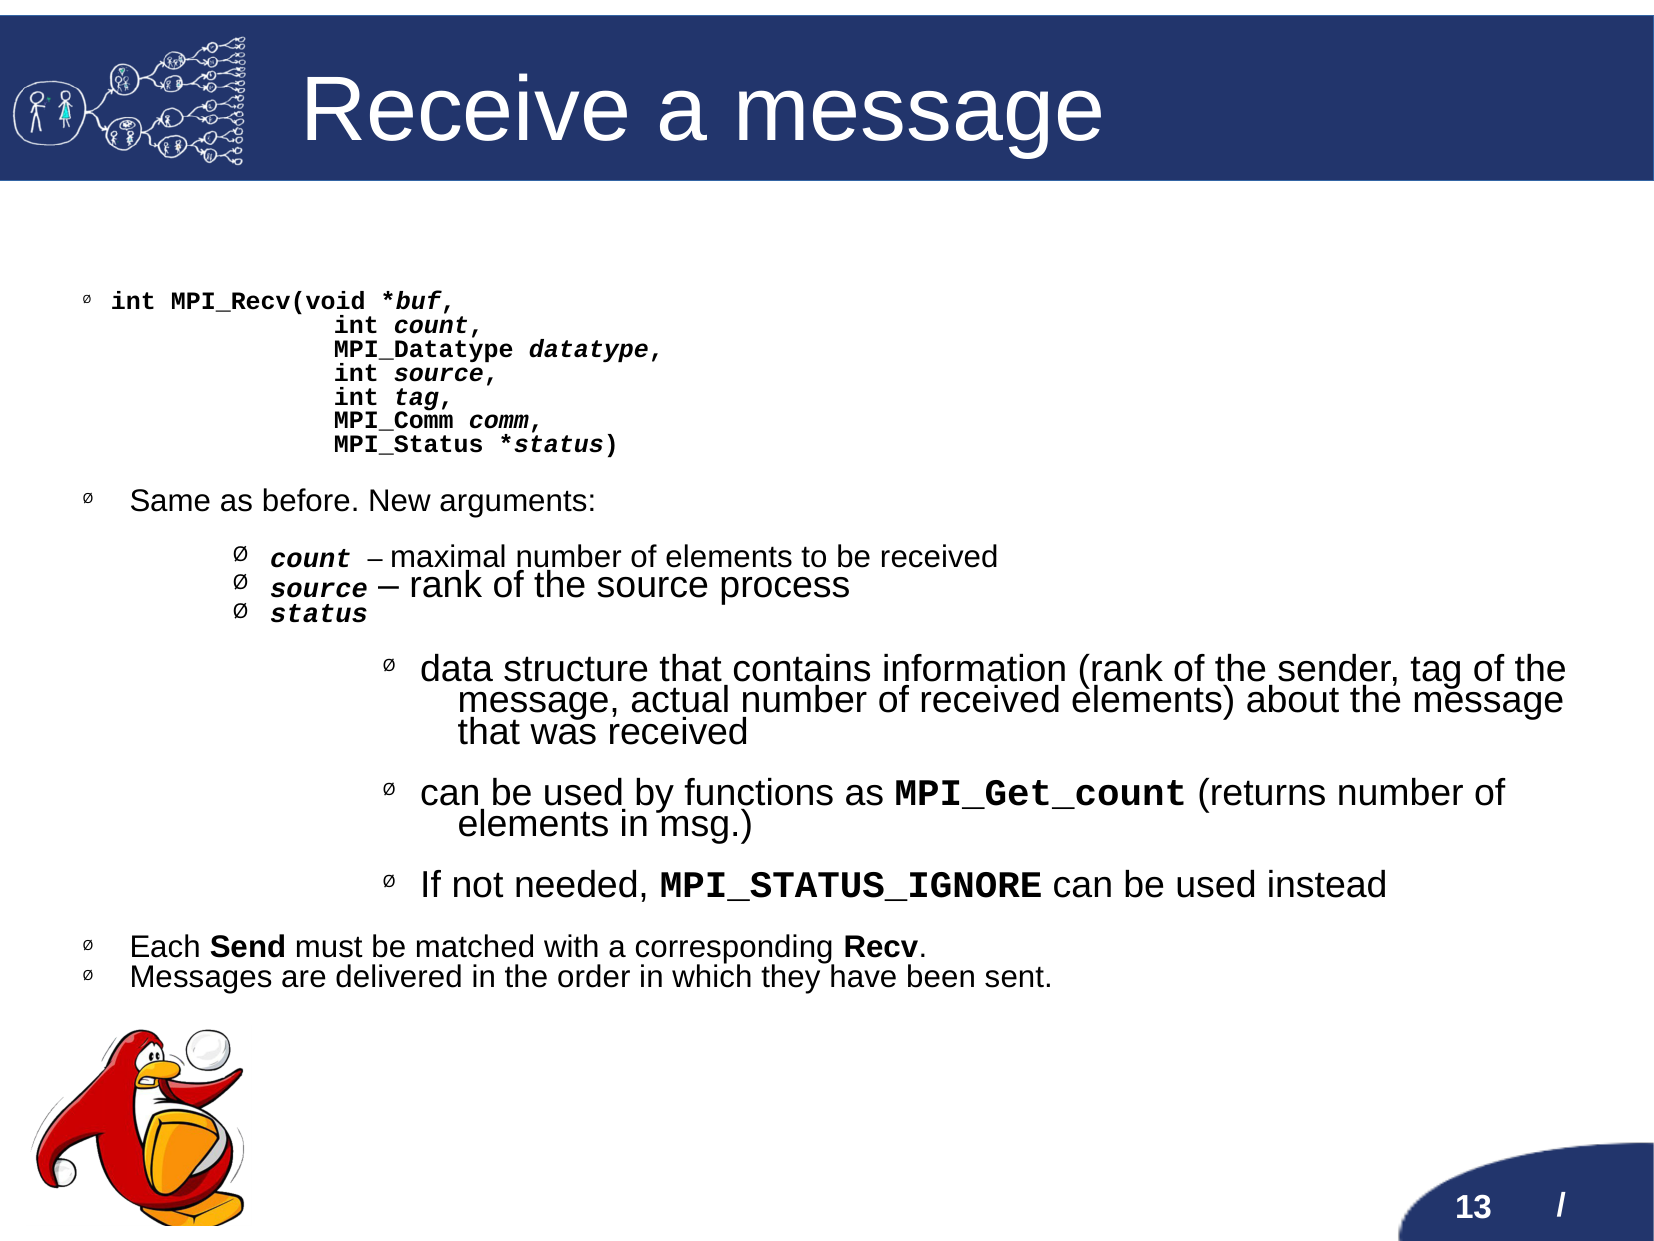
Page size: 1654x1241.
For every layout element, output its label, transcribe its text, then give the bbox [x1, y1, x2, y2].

list int MPI_Recv(void *buf, int count, MPI_Datatype datatype, int source, int tag, MPI_Comm comm, MPI_Status *status) Same as before. New arguments: count – maximal number of elements to be received source – rank of the source process status data structure that contains information (rank of the sender, tag of the message, actual number of received elements) about the message that was received can be used by functions as MPI_Get_count (returns number of elements in msg.) If not needed, MPI_STATUS_IGNORE can be used instead Each Send must be matched with a corresponding Recv. Messages are delivered in the order in which they have been sent. [82, 290, 1571, 1010]
text_box [1455, 1185, 1546, 1226]
title Receive a message [300, 48, 1571, 152]
picture [26, 1025, 252, 1226]
